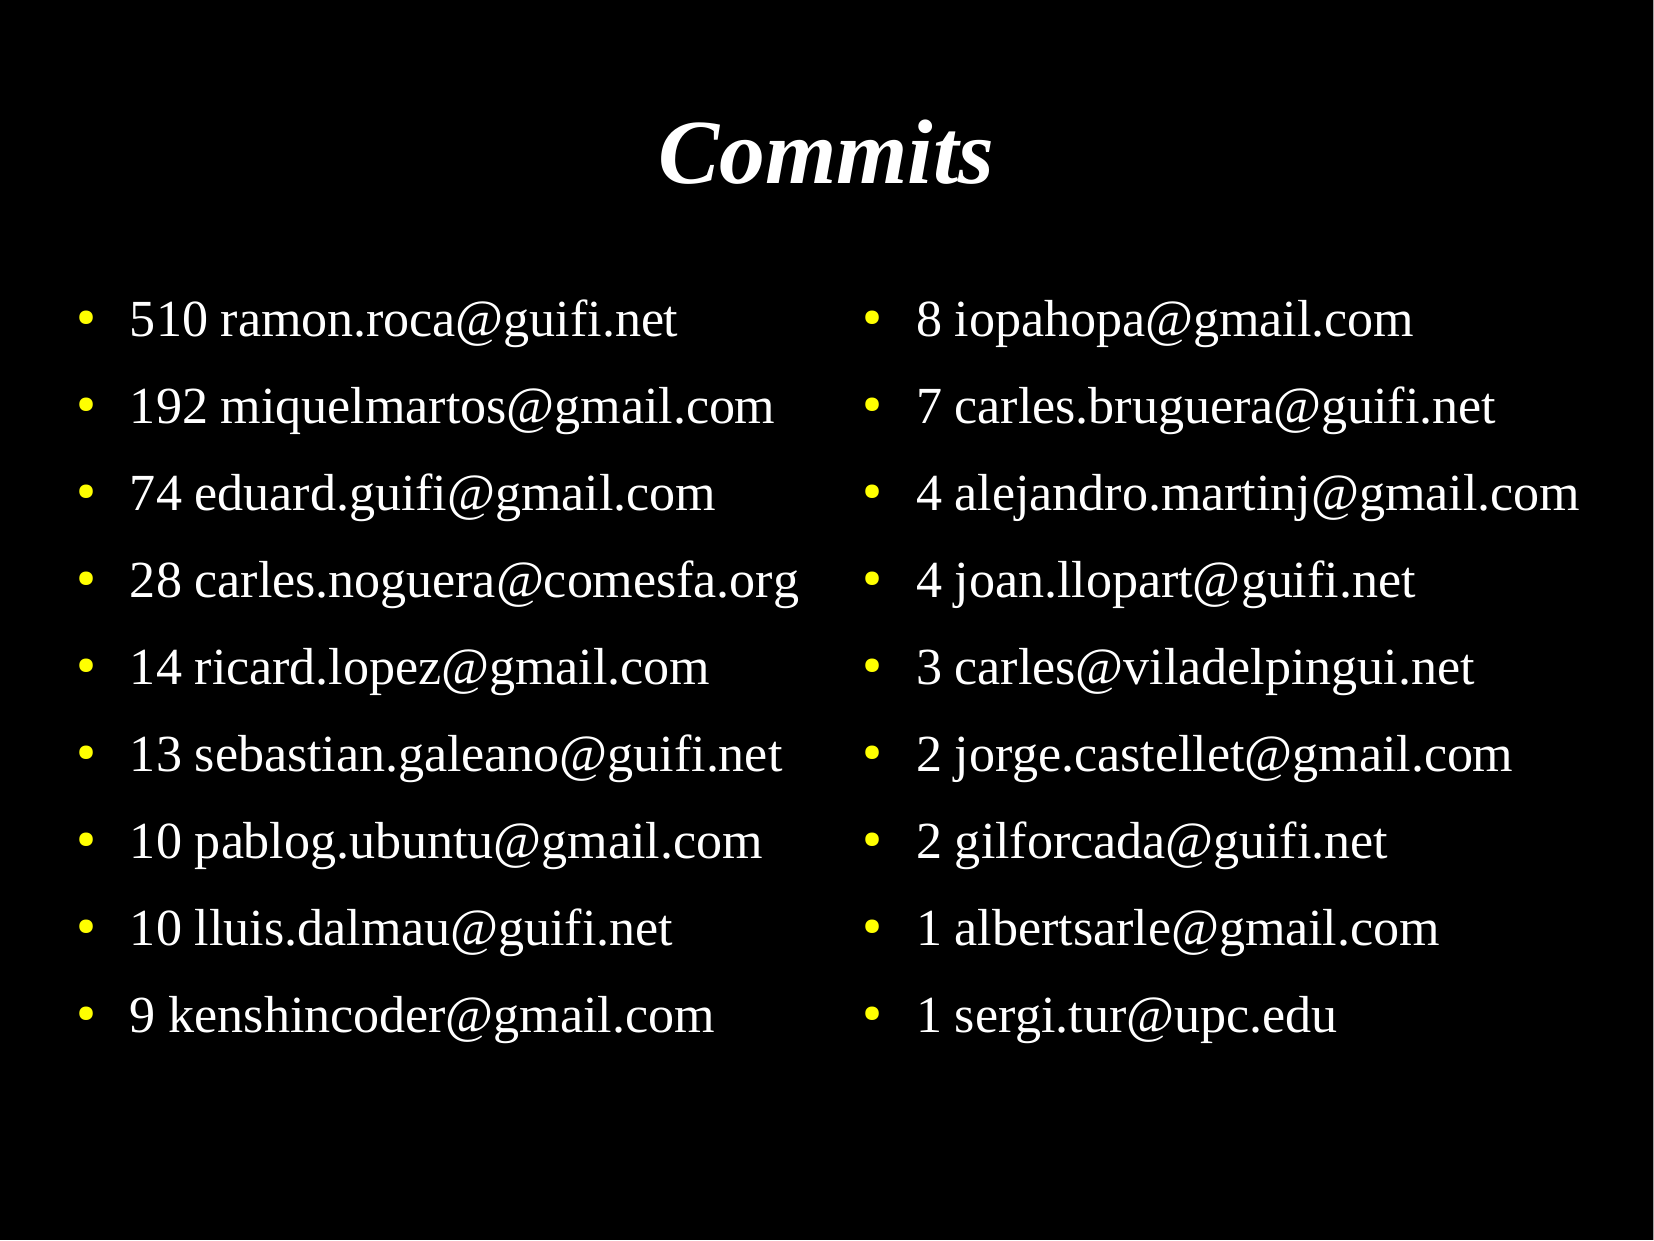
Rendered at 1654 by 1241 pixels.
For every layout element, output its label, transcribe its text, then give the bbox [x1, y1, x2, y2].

title Commits [82, 49, 1571, 257]
list 8 iopahopa@gmail.com 7 carles.bruguera@guifi.net 4 alejandro.martinj@gmail.com 4 joan.llopart@guifi.net 3 carles@viladelpingui.net 2 jorge.castellet@gmail.com 2 gilforcada@guifi.net 1 albertsarle@gmail.com 1 sergi.tur@upc.edu [845, 290, 1595, 1109]
list 510 ramon.roca@guifi.net 192 miquelmartos@gmail.com 74 eduard.guifi@gmail.com 28 carles.noguera@comesfa.org 14 ricard.lopez@gmail.com 13 sebastian.galeano@guifi.net 10 pablog.ubuntu@gmail.com 10 lluis.dalmau@guifi.net 9 kenshincoder@gmail.com [59, 290, 809, 1109]
